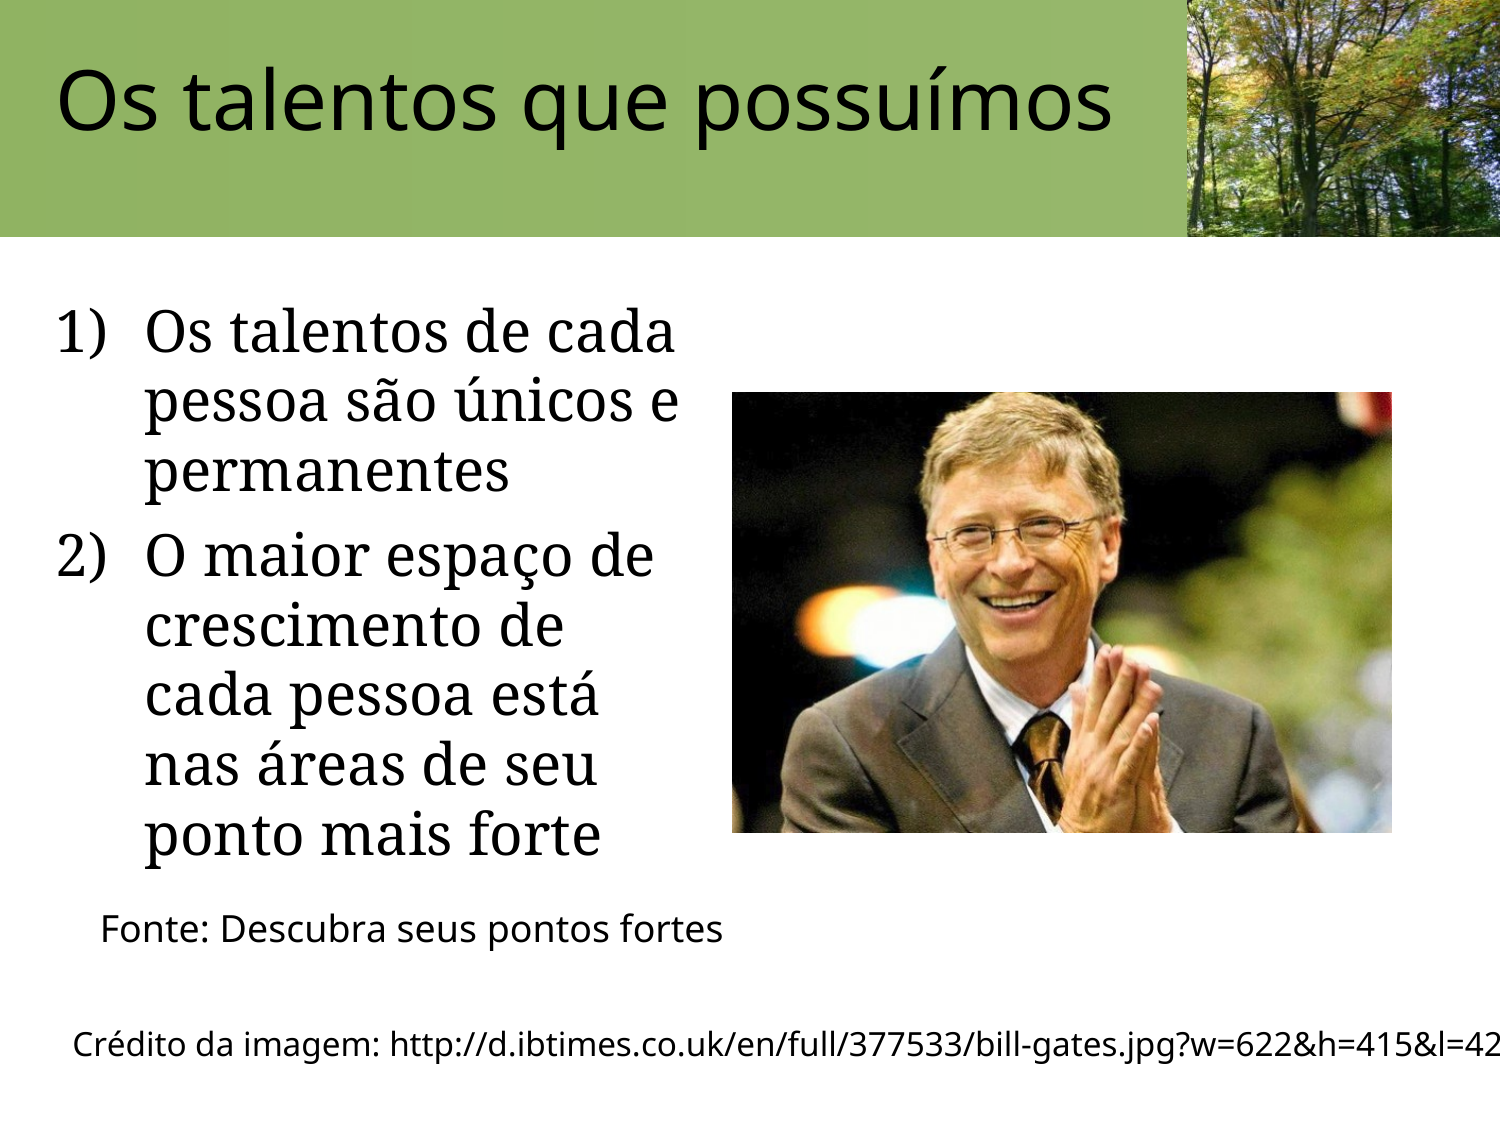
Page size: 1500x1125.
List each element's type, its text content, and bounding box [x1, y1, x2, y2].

list Os talentos de cada pessoa são únicos e permanentes O maior espaço de crescimento de cada pessoa está nas áreas de seu ponto mais forte [41, 286, 700, 939]
text_box Fonte: Descubra seus pontos fortes [85, 897, 700, 958]
picture [1187, 0, 1500, 237]
picture [732, 392, 1392, 833]
title Os talentos que possuímos [41, 21, 1164, 173]
text_box Crédito da imagem: http://d.ibtimes.co.uk/en/full/377533/bill-gates.jpg?w=622&h=415&l=42&t=37 [57, 1015, 1441, 1071]
